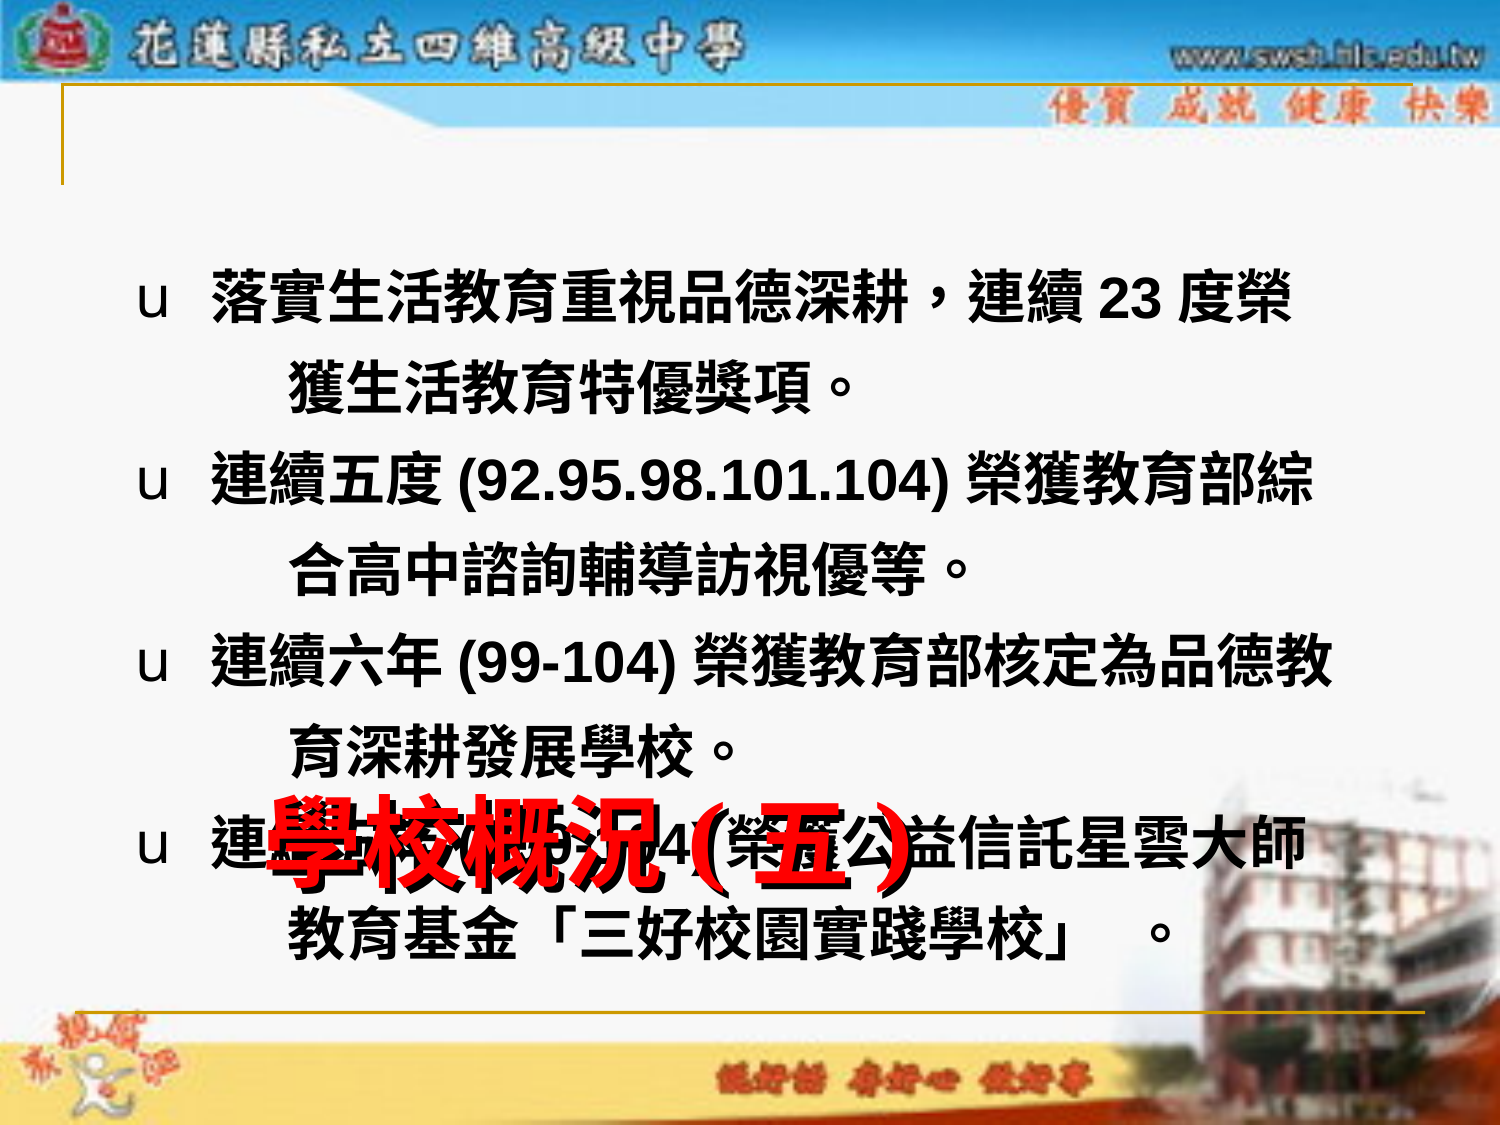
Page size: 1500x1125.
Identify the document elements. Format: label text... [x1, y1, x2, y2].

text_box 落實生活教育重視品德深耕，連續23度榮獲生活教育特優獎項。 連續五度(92.95.98.101.104)榮獲教育部綜合高中諮詢輔導訪視優等。 連續六年(99-104)榮獲教育部核定為品德教育深耕發展學校。 連續五年(100-104)榮獲公益信託星雲大師教育基金「三好校園實踐學校」 。 [121, 232, 1361, 974]
text_box [1080, 1023, 1431, 1099]
title 學校概況(五) [360, 90, 1164, 278]
text_box P7 [0, 1023, 262, 1099]
